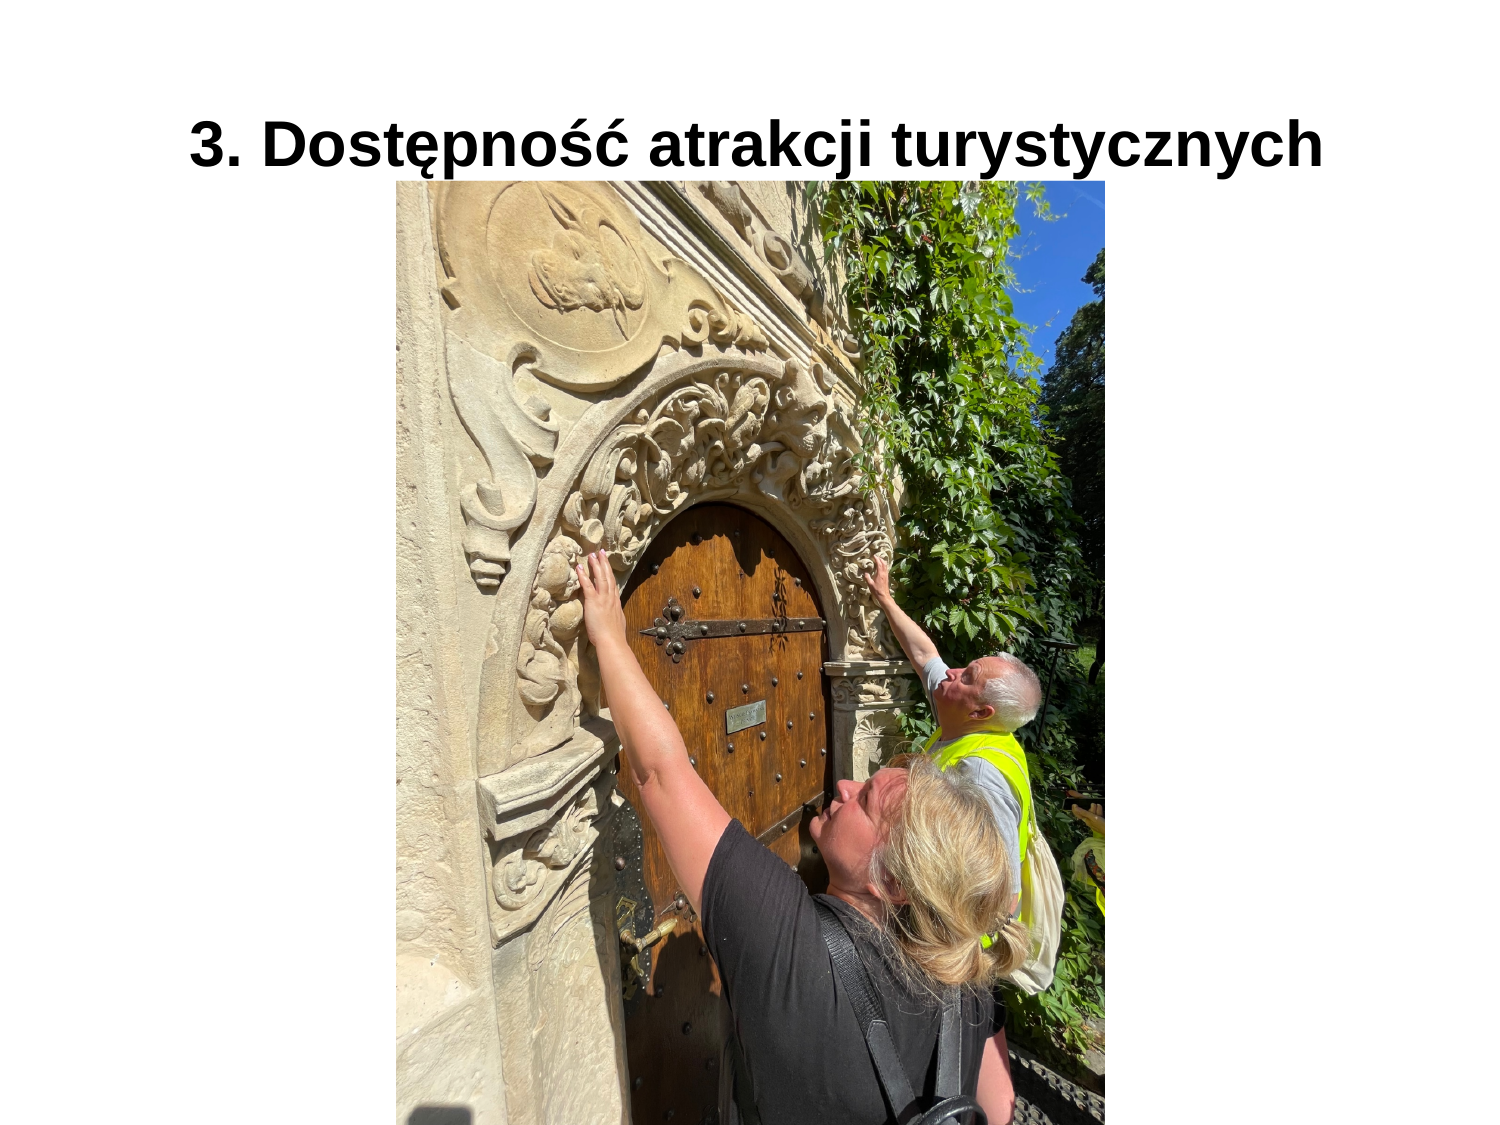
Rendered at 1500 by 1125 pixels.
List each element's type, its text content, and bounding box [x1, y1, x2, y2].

picture [395, 180, 1105, 1125]
title 3. Dostępność atrakcji turystycznych [82, 94, 1433, 131]
